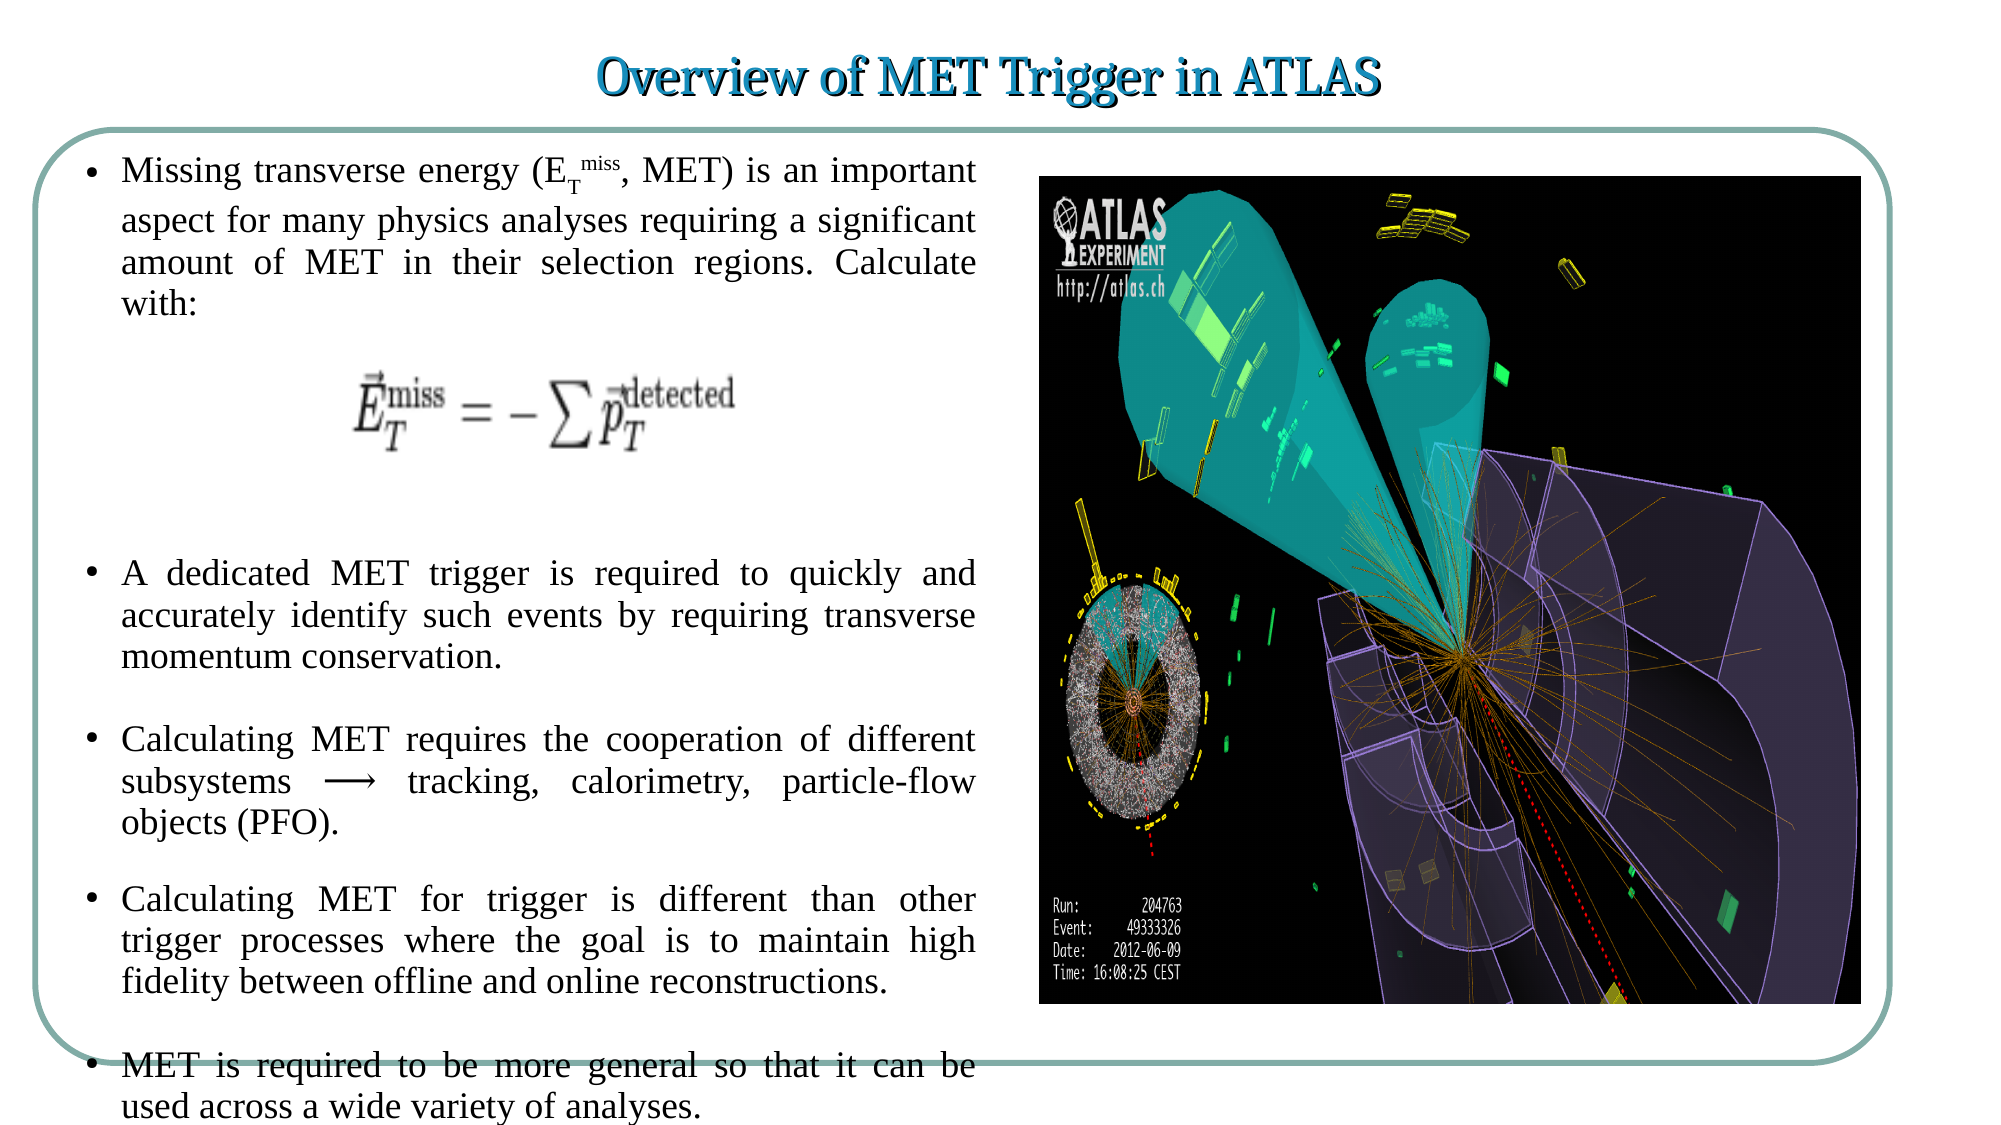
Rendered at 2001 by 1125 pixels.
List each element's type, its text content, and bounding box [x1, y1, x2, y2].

text_box Missing transverse energy (ETmiss, MET) is an important aspect for many physics analyses requiring a significant amount of MET in their selection regions. Calculate with: A dedicated MET trigger is required to quickly and accurately identify such events by requiring transverse momentum conservation. Calculating MET requires the cooperation of different subsystems ⟶ tracking, calorimetry, particle-flow objects (PFO). Calculating MET for trigger is different than other trigger processes where the goal is to maintain high fidelity between offline and online reconstructions. MET is required to be more general so that it can be used across a wide variety of analyses. [70, 141, 993, 1063]
text_box Overview of MET Trigger in ATLAS [581, 31, 1477, 95]
picture [1039, 176, 1861, 1004]
picture [330, 318, 792, 496]
text_box [35, 143, 70, 1050]
text_box [74, 129, 1890, 1063]
